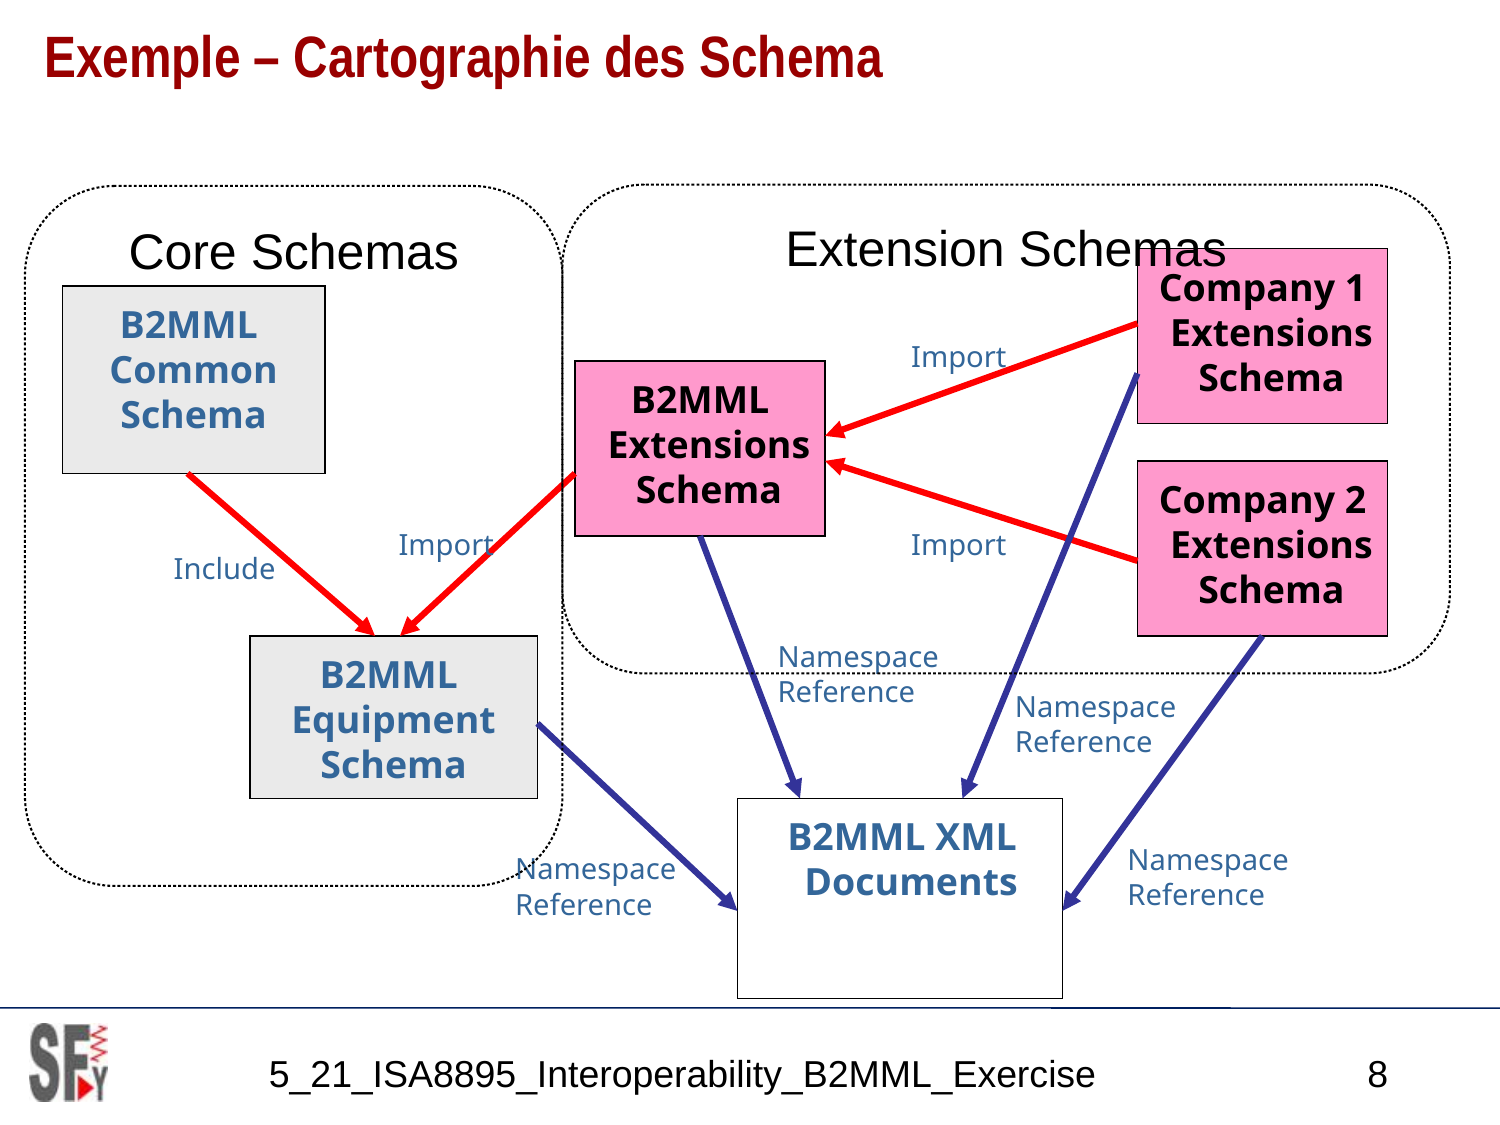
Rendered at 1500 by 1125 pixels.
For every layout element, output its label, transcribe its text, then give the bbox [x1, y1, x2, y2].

text_box Namespace Reference [1112, 826, 1313, 919]
slide_number <numéro> [1352, 1034, 1490, 1103]
text_box Namespace Reference [500, 835, 700, 929]
text_box Namespace Reference [762, 674, 963, 716]
text_box Namespace Reference [999, 674, 1200, 766]
footer 5_21_ISA8895_Interoperability_B2MML_Exercise [253, 1034, 1336, 1103]
picture [29, 1023, 108, 1102]
text_box Core Schemas [24, 185, 563, 886]
title Exemple – Cartographie des Schema [29, 12, 1471, 138]
text_box B2MML XML Documents [737, 798, 1063, 999]
text_box Extension Schemas [562, 184, 1450, 674]
